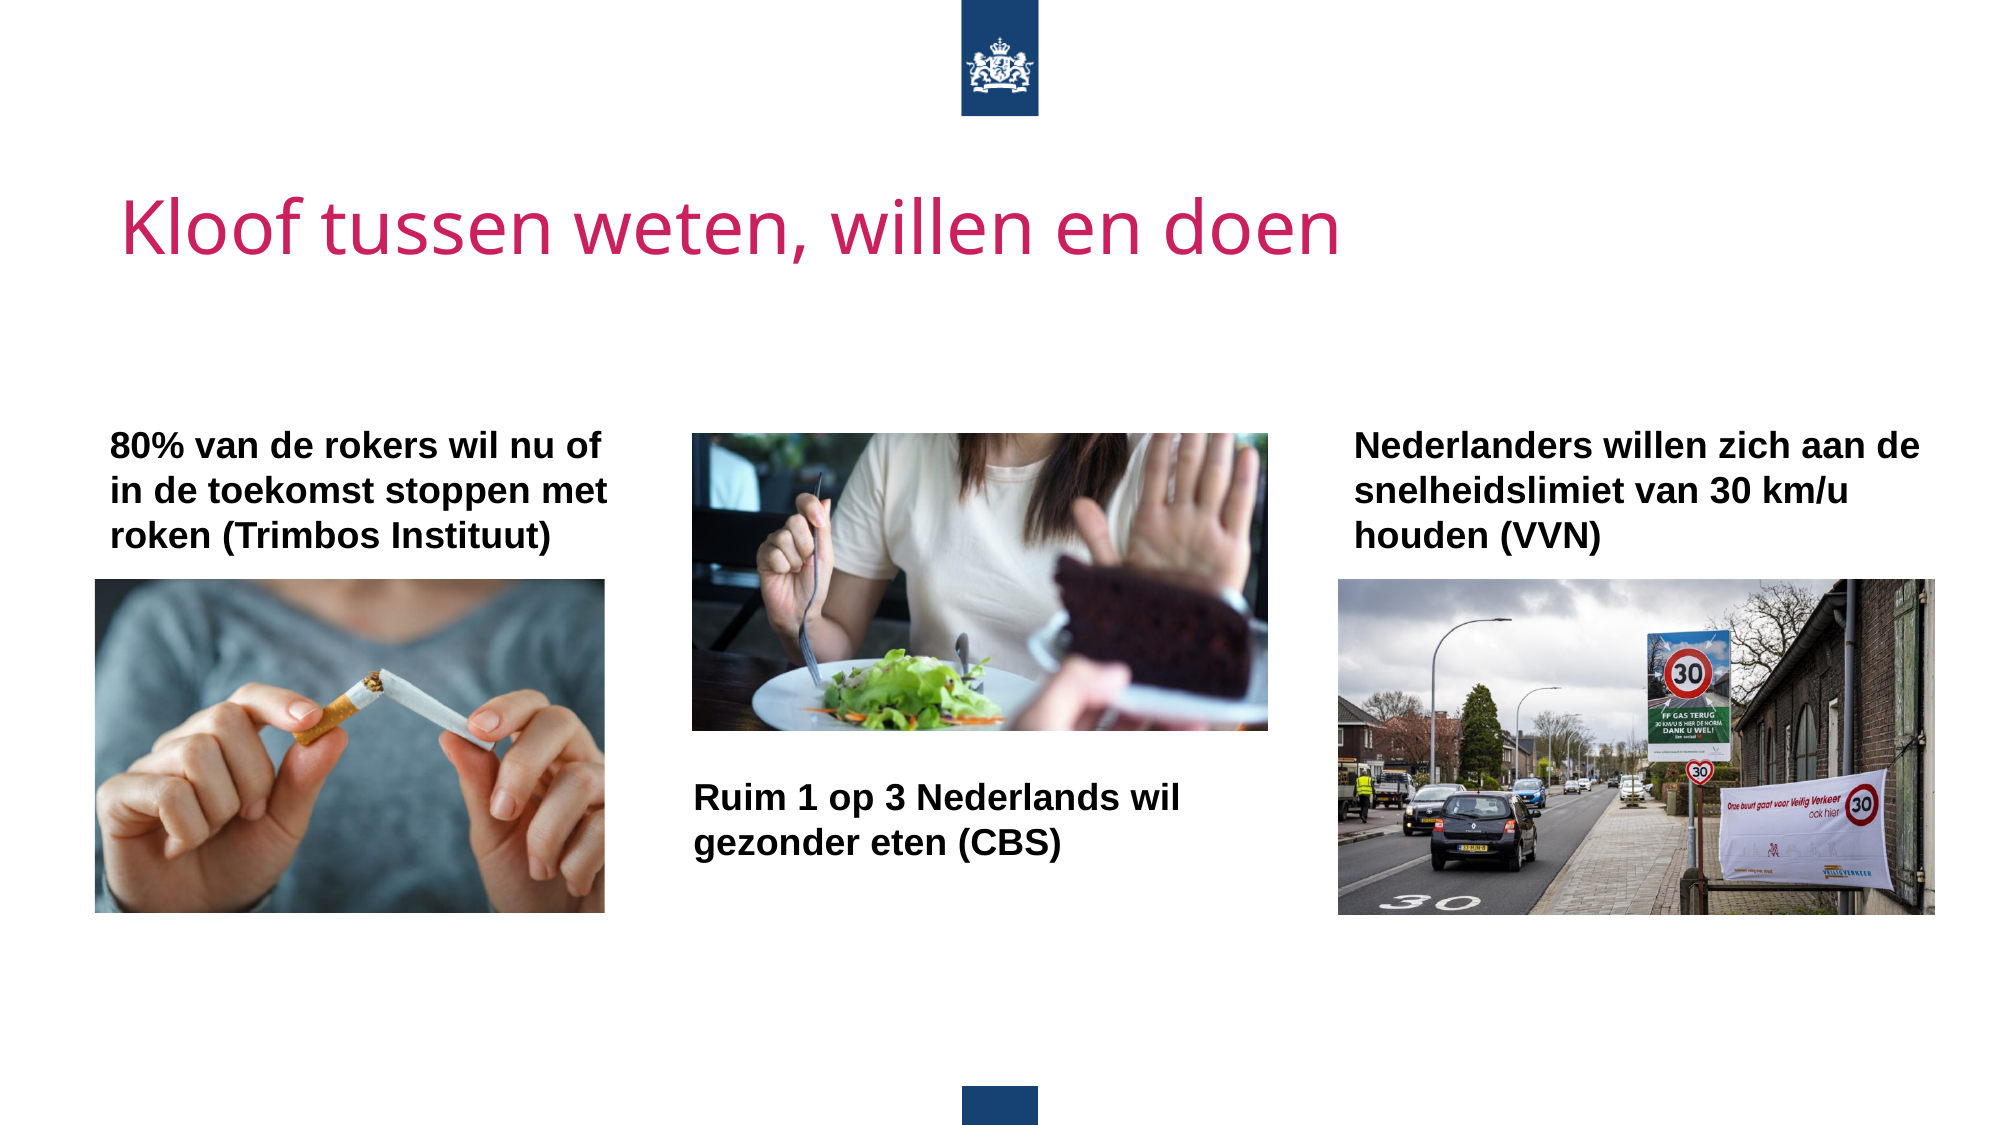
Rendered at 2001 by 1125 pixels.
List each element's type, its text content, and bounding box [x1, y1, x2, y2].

picture [94, 579, 605, 913]
text_box Ruim 1 op 3 Nederlands wil gezonder eten (CBS) [678, 765, 1293, 872]
text_box 80% van de rokers wil nu of in de toekomst stoppen met roken (Trimbos Instituut) [95, 413, 641, 563]
picture [1338, 579, 1935, 915]
text_box Nederlanders willen zich aan de snelheidslimiet van 30 km/u houden (VVN) [1339, 413, 1958, 563]
title Kloof tussen weten, willen en doen [104, 123, 1897, 279]
picture [670, 433, 1268, 731]
